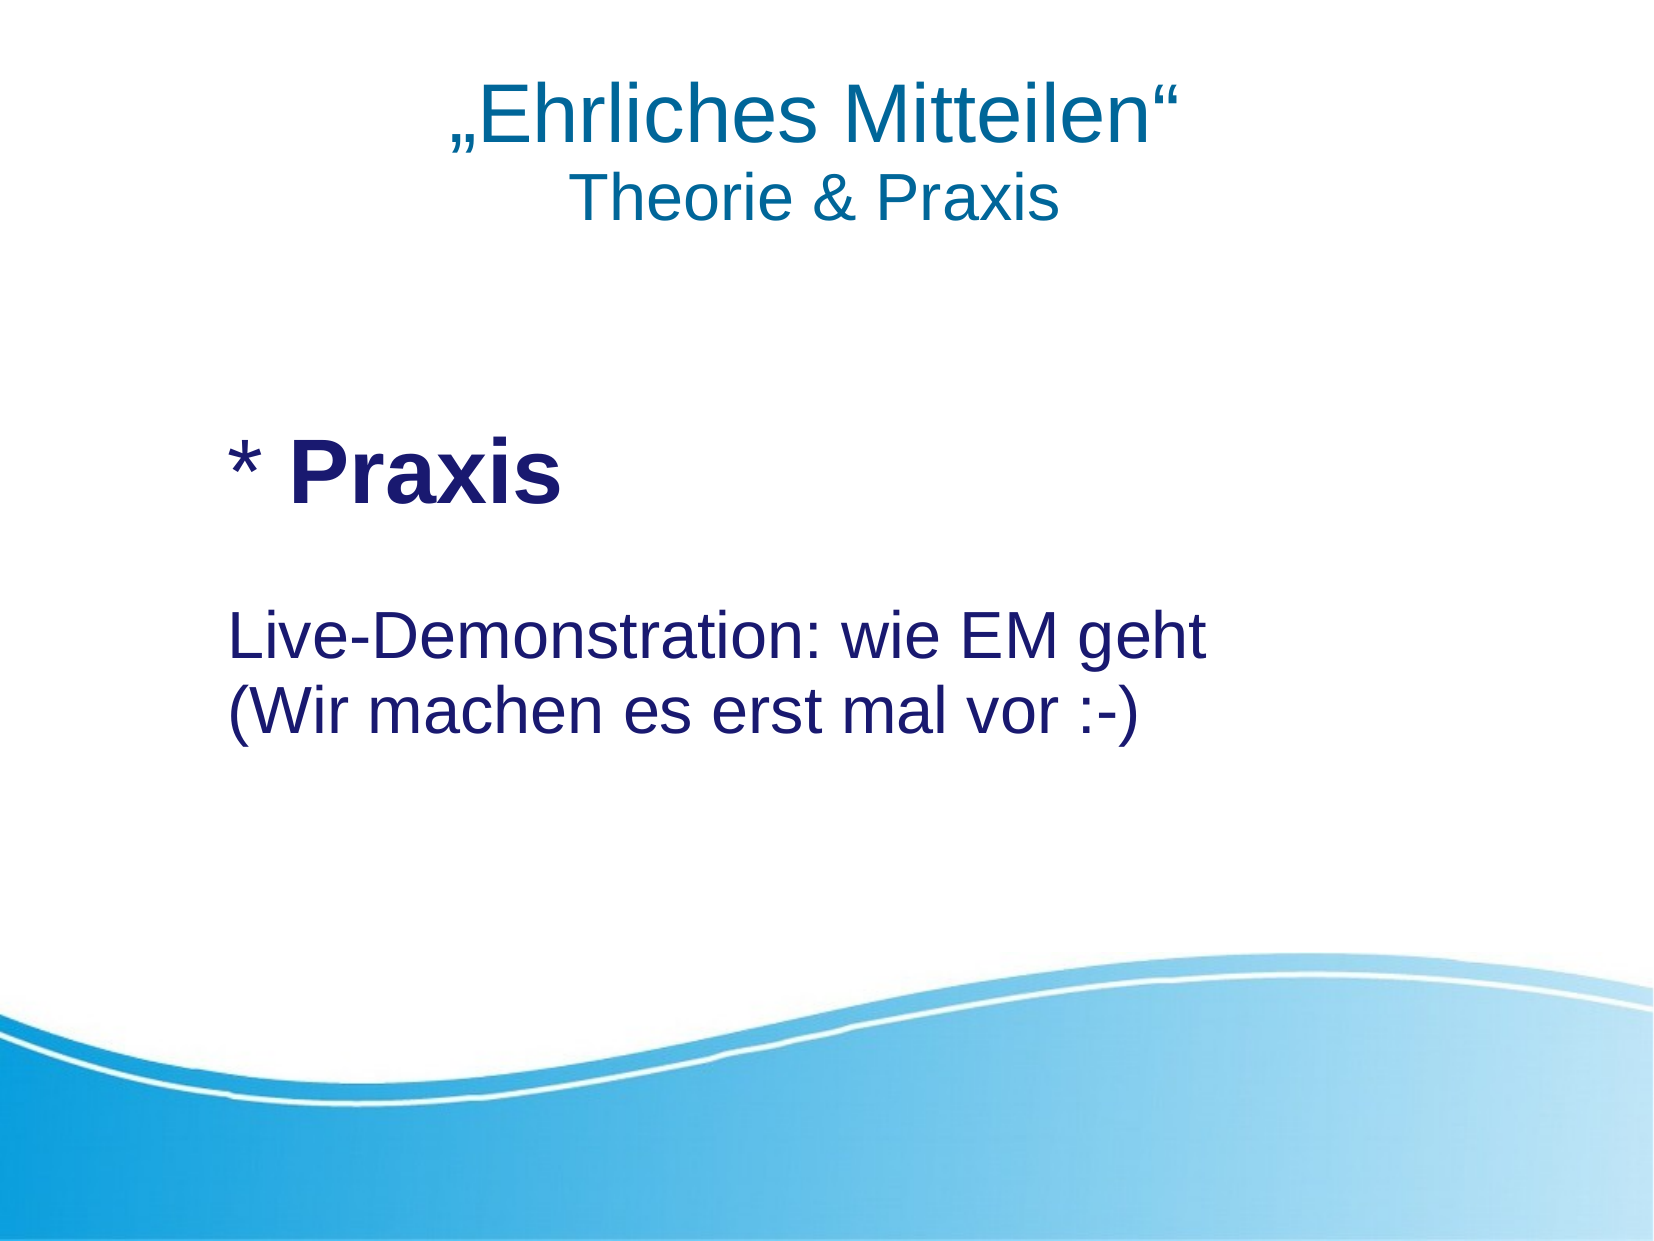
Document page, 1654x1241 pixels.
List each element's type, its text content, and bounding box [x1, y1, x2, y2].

picture [0, 952, 1654, 1241]
text_box * Praxis Live-Demonstration: wie EM geht (Wir machen es erst mal vor :-) [212, 413, 1524, 851]
title „Ehrliches Mitteilen“ Theorie & Praxis [70, 47, 1559, 255]
